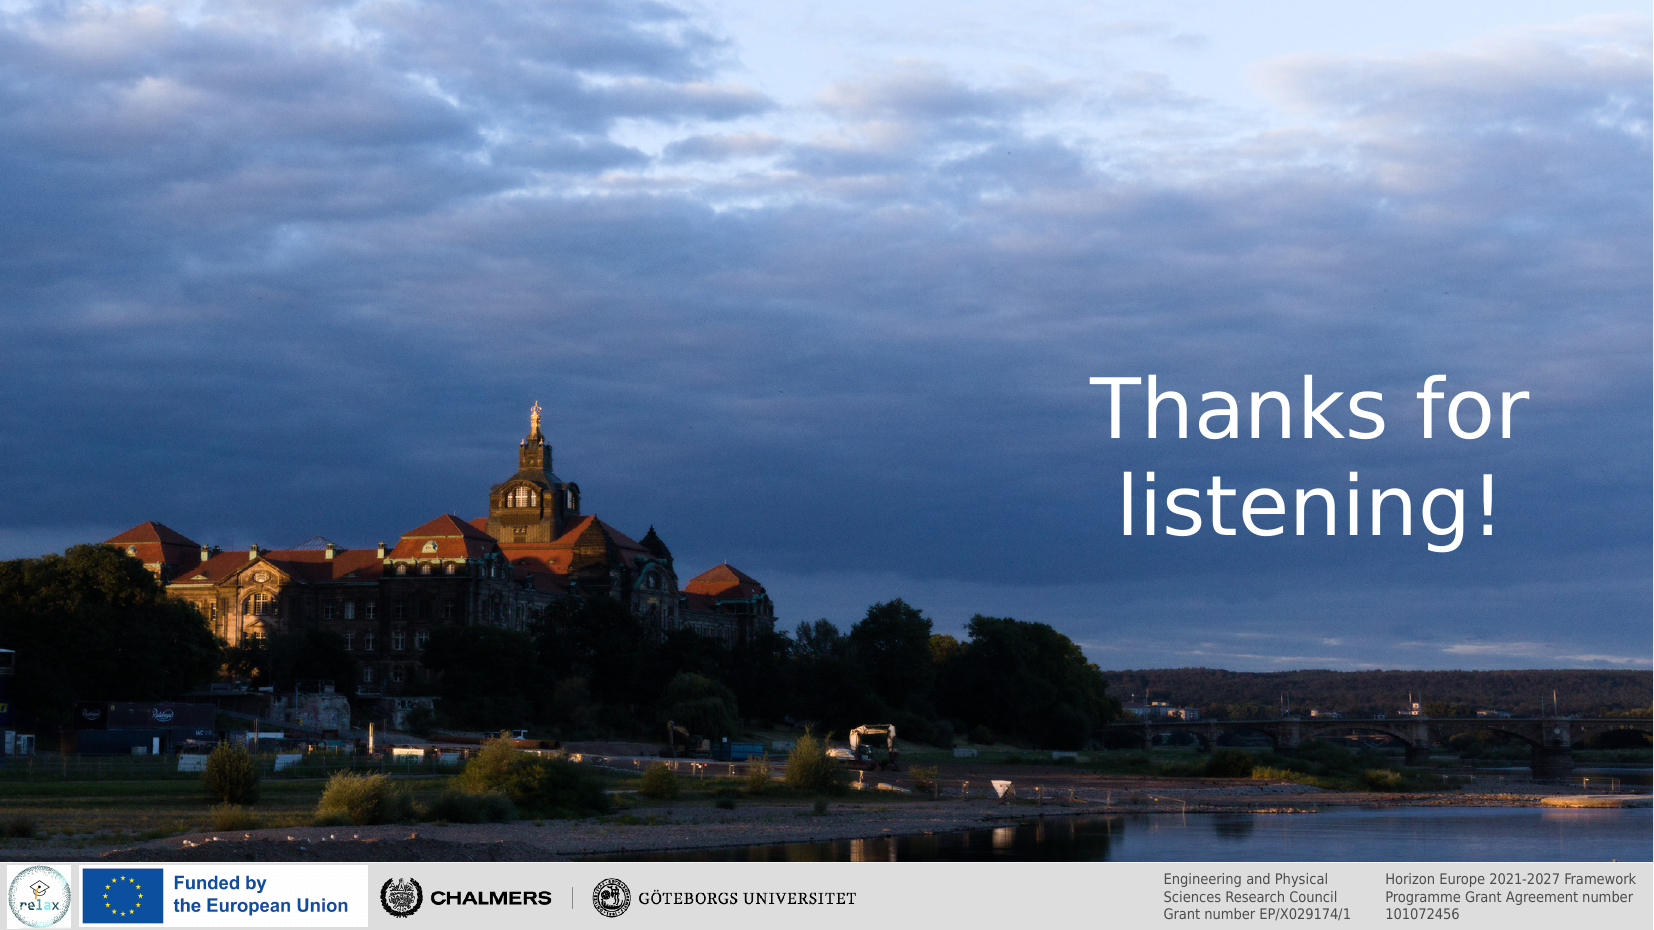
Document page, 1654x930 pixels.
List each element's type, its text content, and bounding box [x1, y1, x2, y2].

picture [7, 865, 71, 929]
picture [0, 0, 1654, 930]
subtitle Thanks for listening! [995, 260, 1626, 657]
